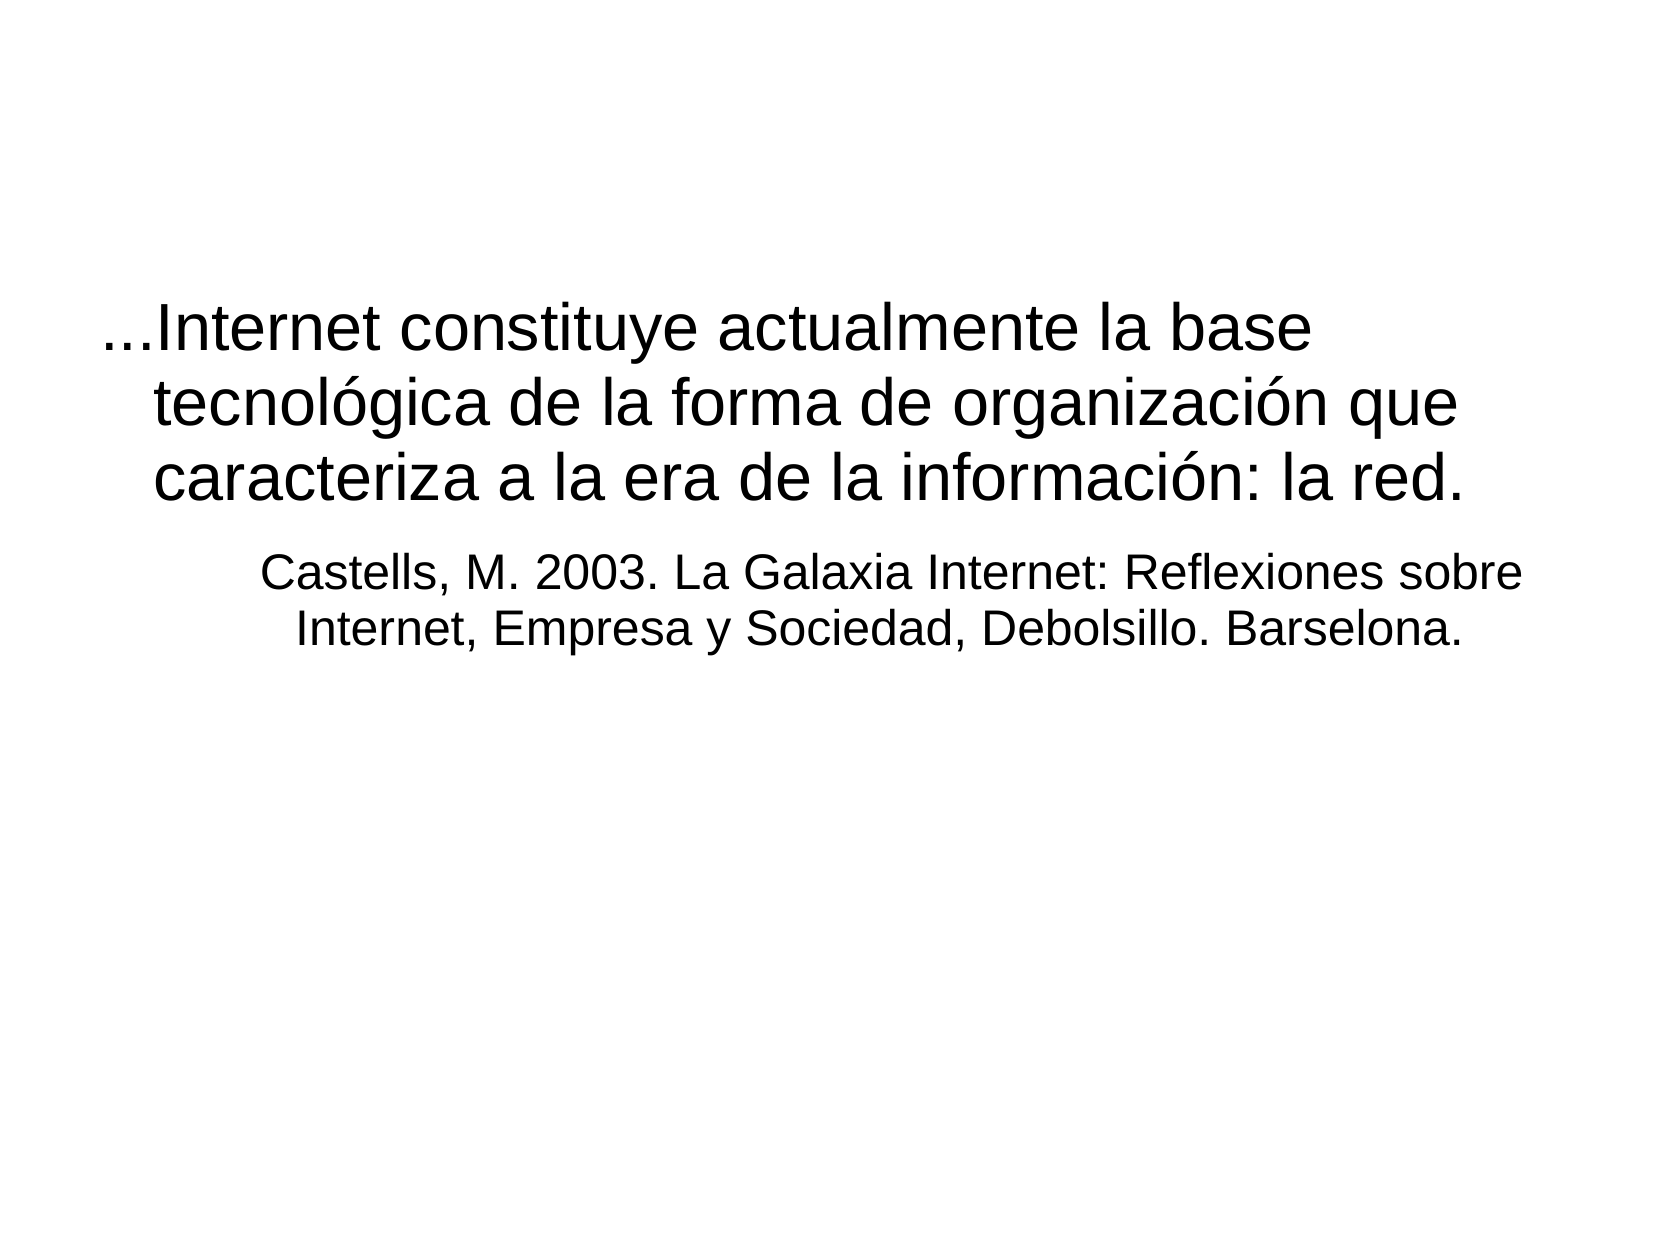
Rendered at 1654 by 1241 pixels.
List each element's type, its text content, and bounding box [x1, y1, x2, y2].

list ...Internet constituye actualmente la base tecnológica de la forma de organización que caracteriza a la era de la información: la red. Castells, M. 2003. La Galaxia Internet: Reflexiones sobre Internet, Empresa y Sociedad, Debolsillo. Barselona. [82, 290, 1571, 1094]
